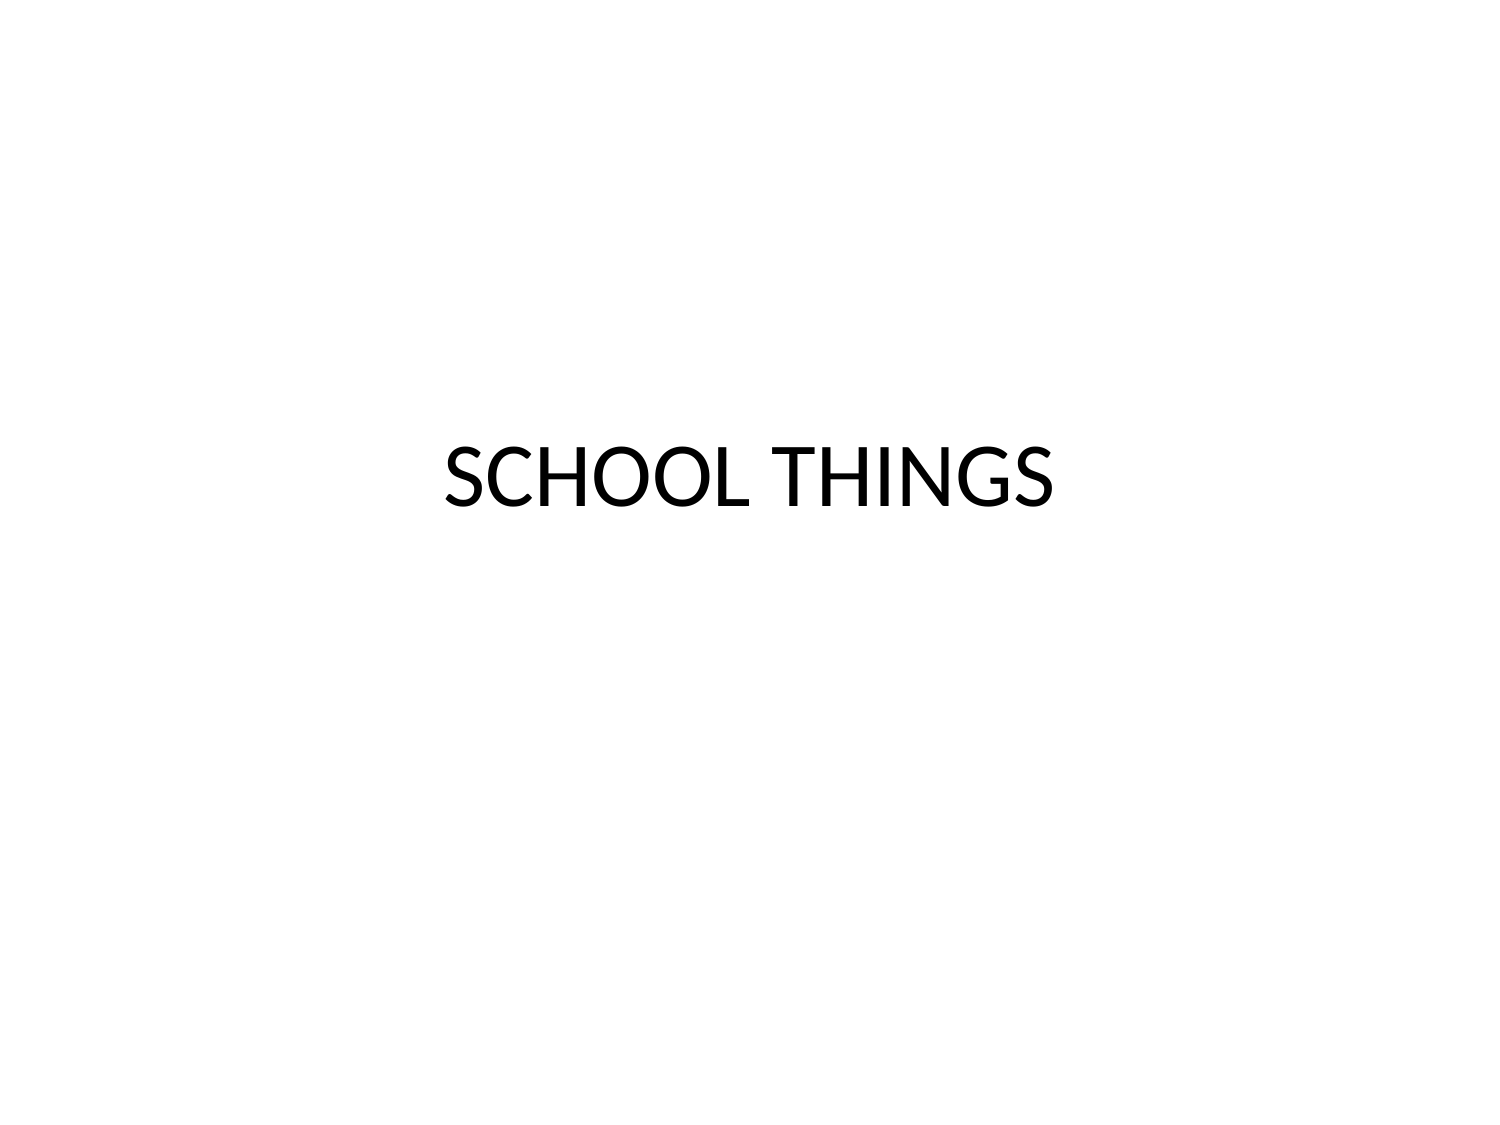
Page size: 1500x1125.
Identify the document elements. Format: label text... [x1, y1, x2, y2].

title SCHOOL THINGS [112, 349, 1388, 591]
